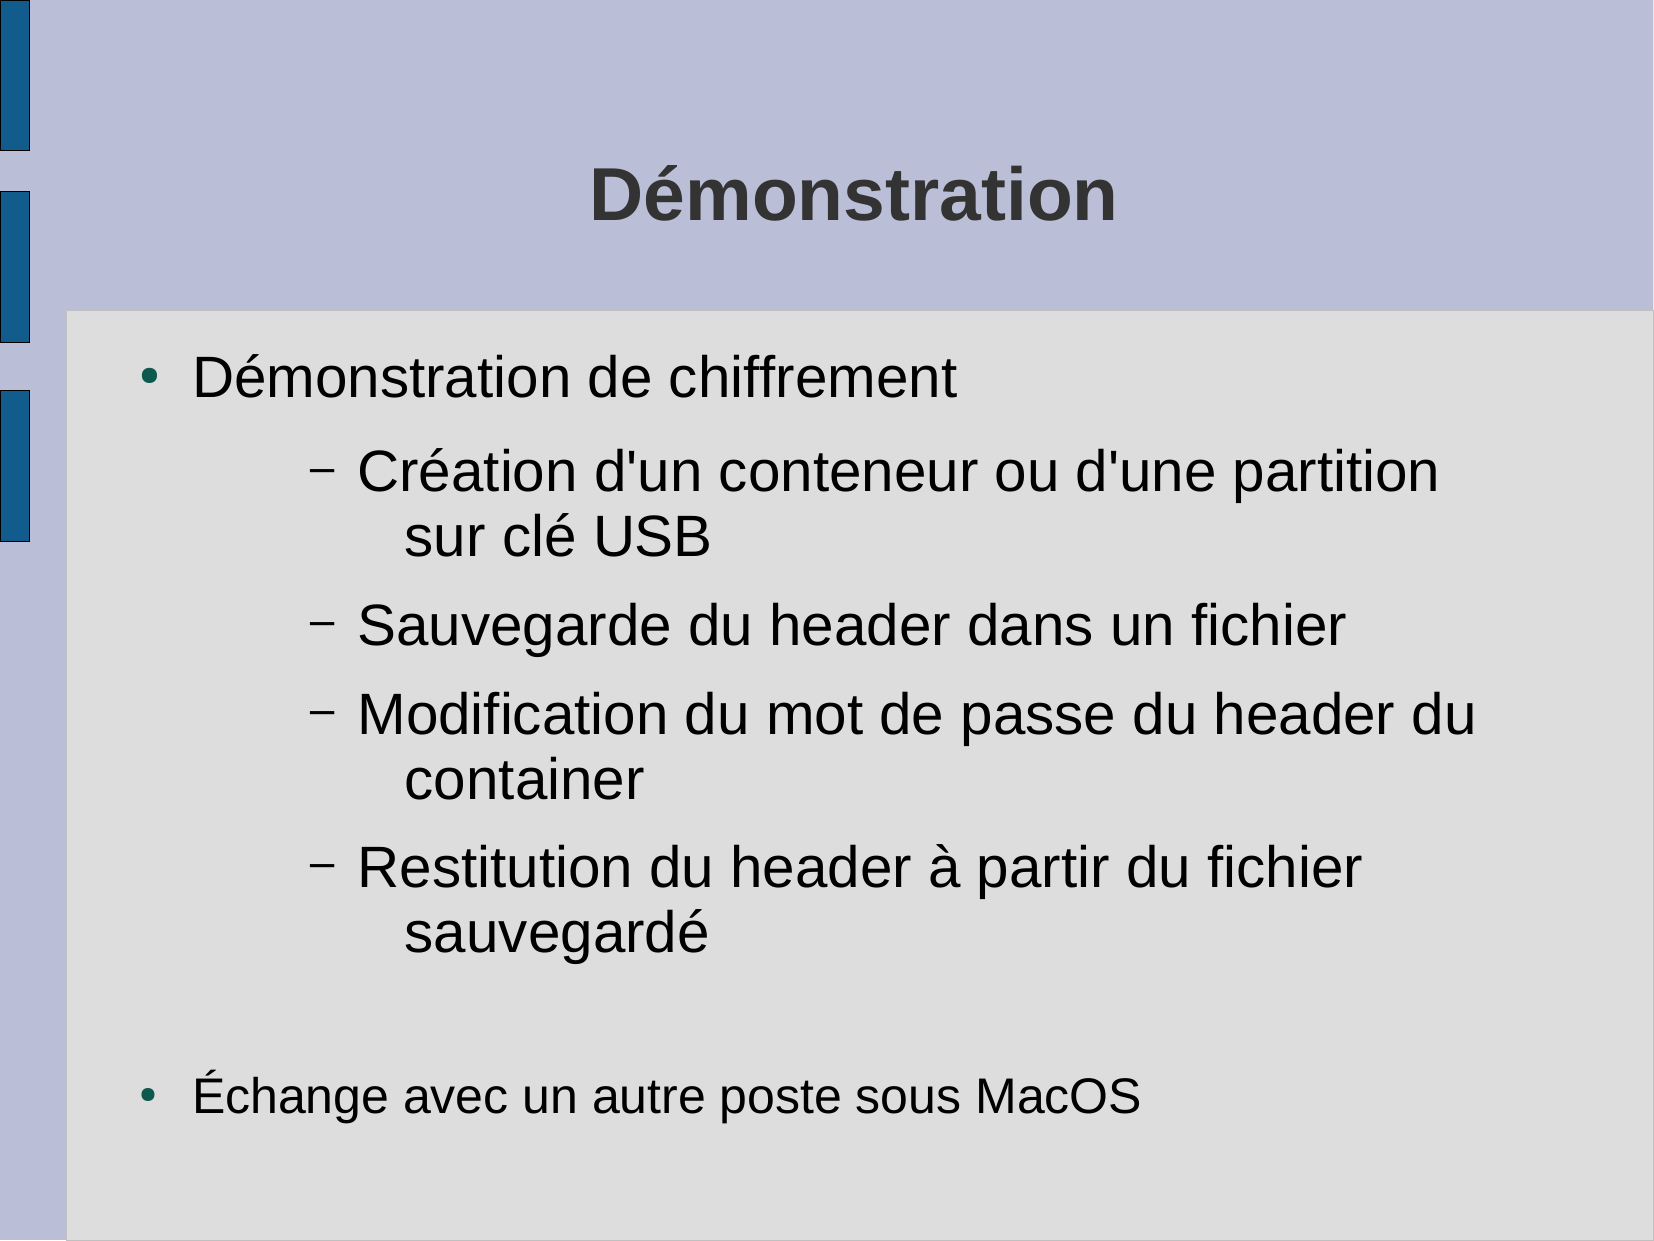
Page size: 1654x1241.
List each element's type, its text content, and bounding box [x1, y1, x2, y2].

list Démonstration de chiffrement Création d'un conteneur ou d'une partition sur clé USB Sauvegarde du header dans un fichier Modification du mot de passe du header du container Restitution du header à partir du fichier sauvegardé Échange avec un autre poste sous MacOS [121, 344, 1534, 1127]
title Démonstration [121, 91, 1534, 299]
